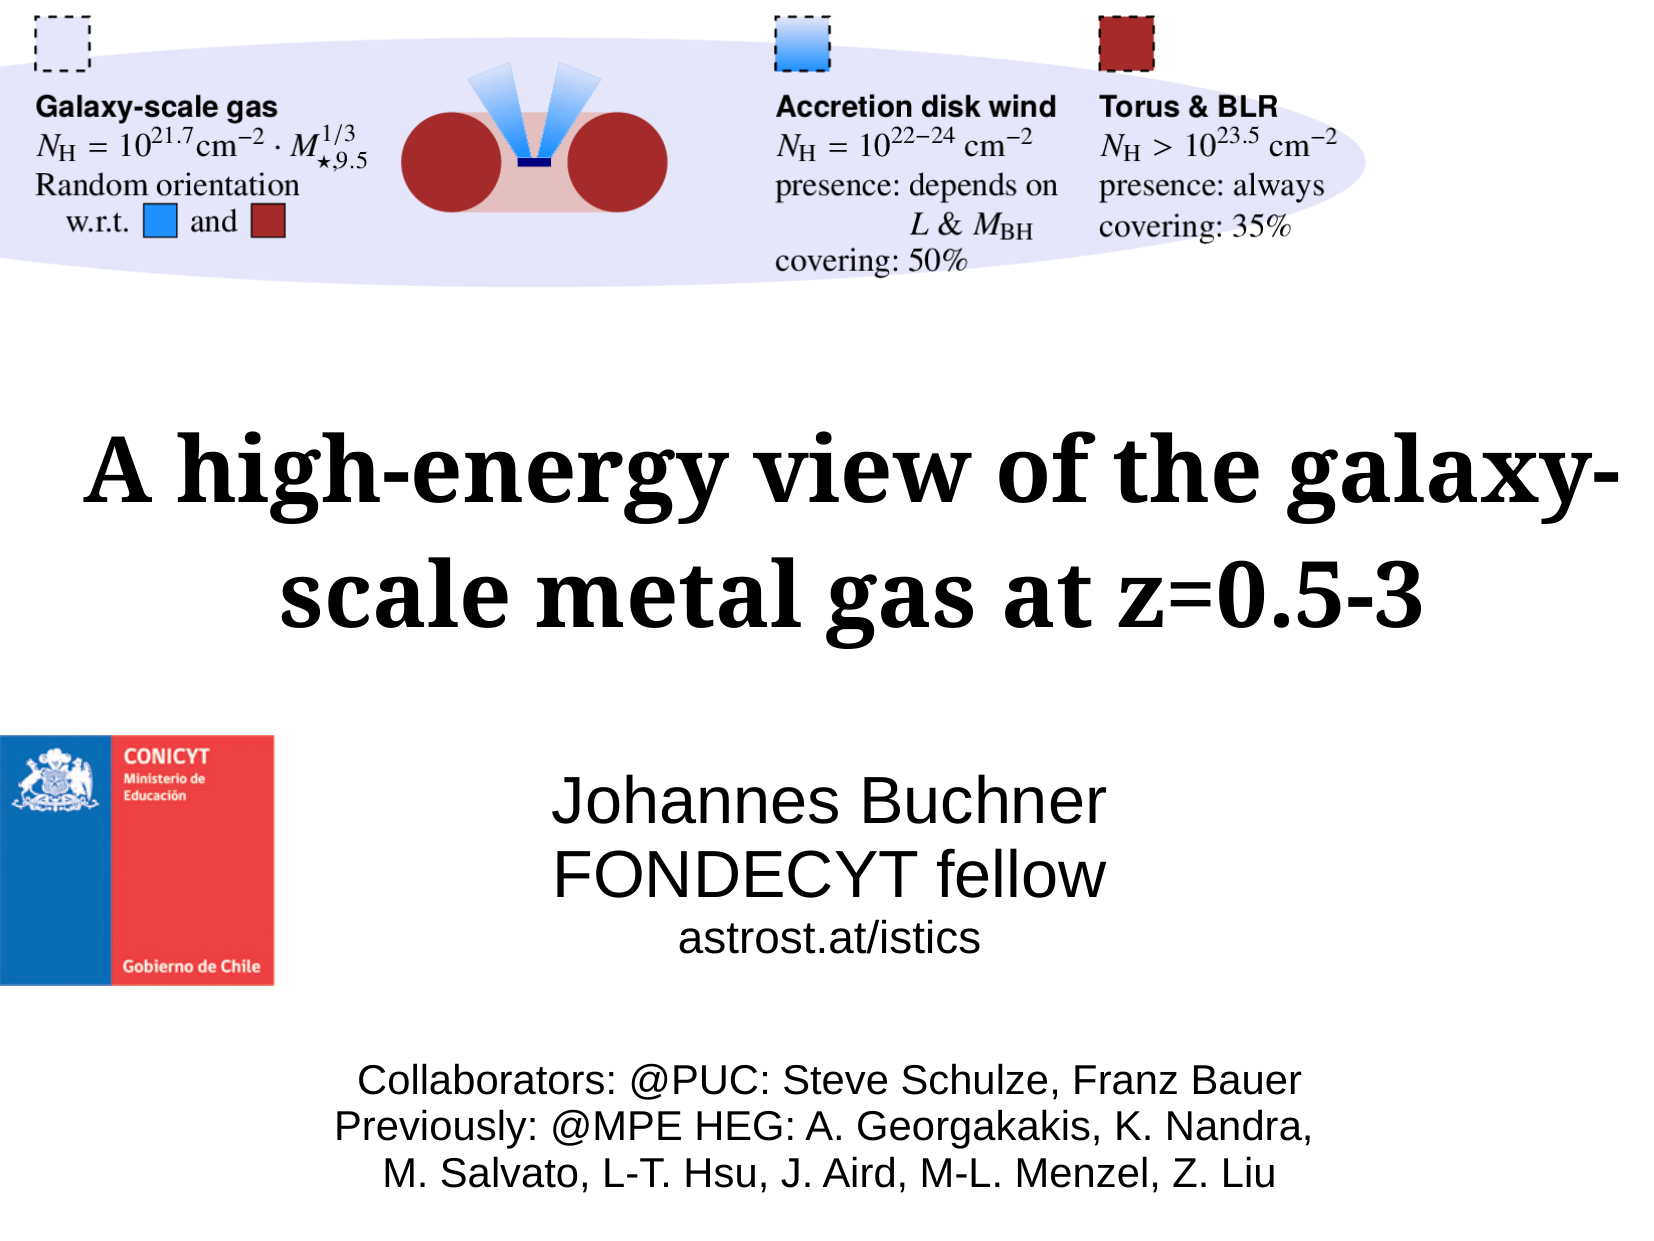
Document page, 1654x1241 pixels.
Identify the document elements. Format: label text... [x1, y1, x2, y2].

picture [0, 735, 285, 986]
text_box Johannes Buchner FONDECYT fellow astrost.at/istics Collaborators: @PUC: Steve Schulze, Franz Bauer Previously: @MPE HEG: A. Georgakakis, K. Nandra, M. Salvato, L-T. Hsu, J. Aird, M-L. Menzel, Z. Liu [77, 725, 1582, 1241]
picture [0, 0, 1449, 312]
title A high-energy view of the galaxy-scale metal gas at z=0.5-3 [71, 334, 1636, 725]
